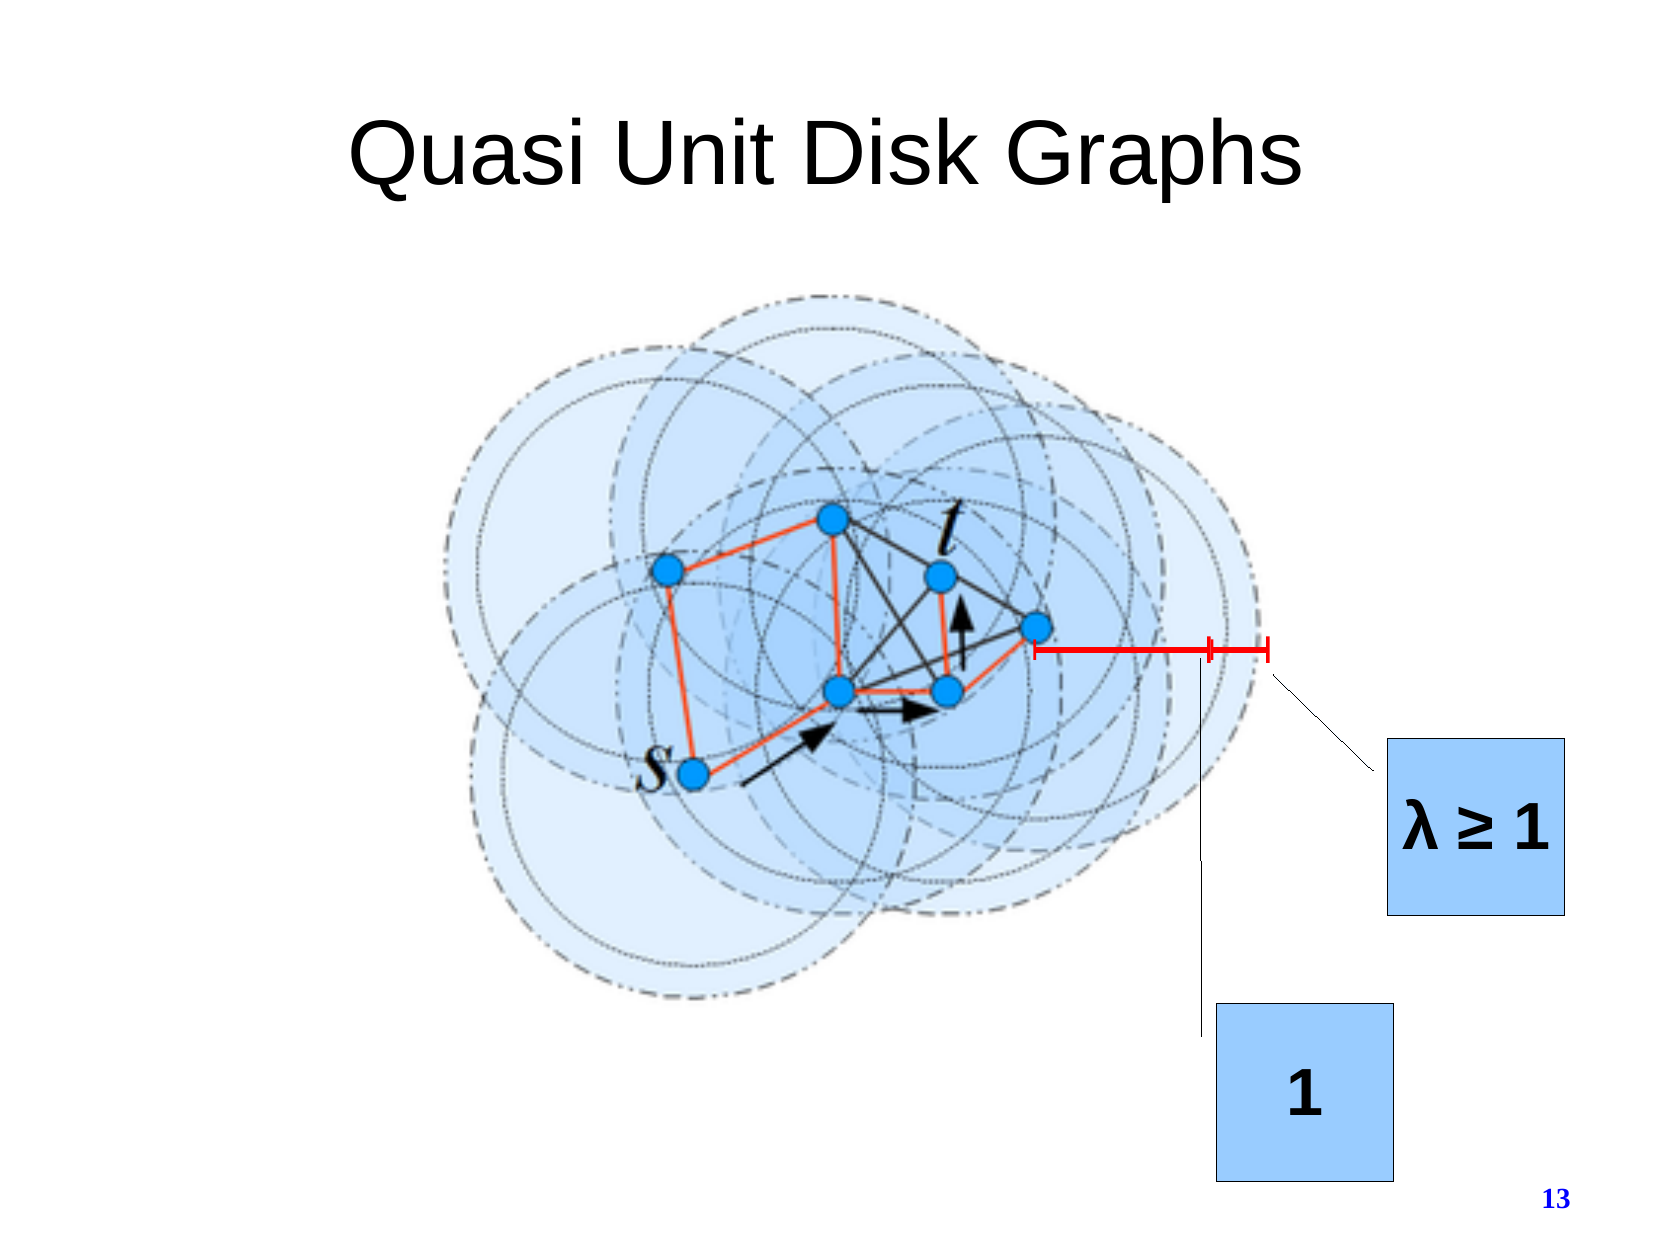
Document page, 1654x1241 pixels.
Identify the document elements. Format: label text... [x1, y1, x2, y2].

text_box λ ≥ 1 [1388, 738, 1565, 915]
picture [382, 290, 1271, 1010]
text_box 1 [1217, 1004, 1394, 1181]
title Quasi Unit Disk Graphs [82, 49, 1571, 257]
